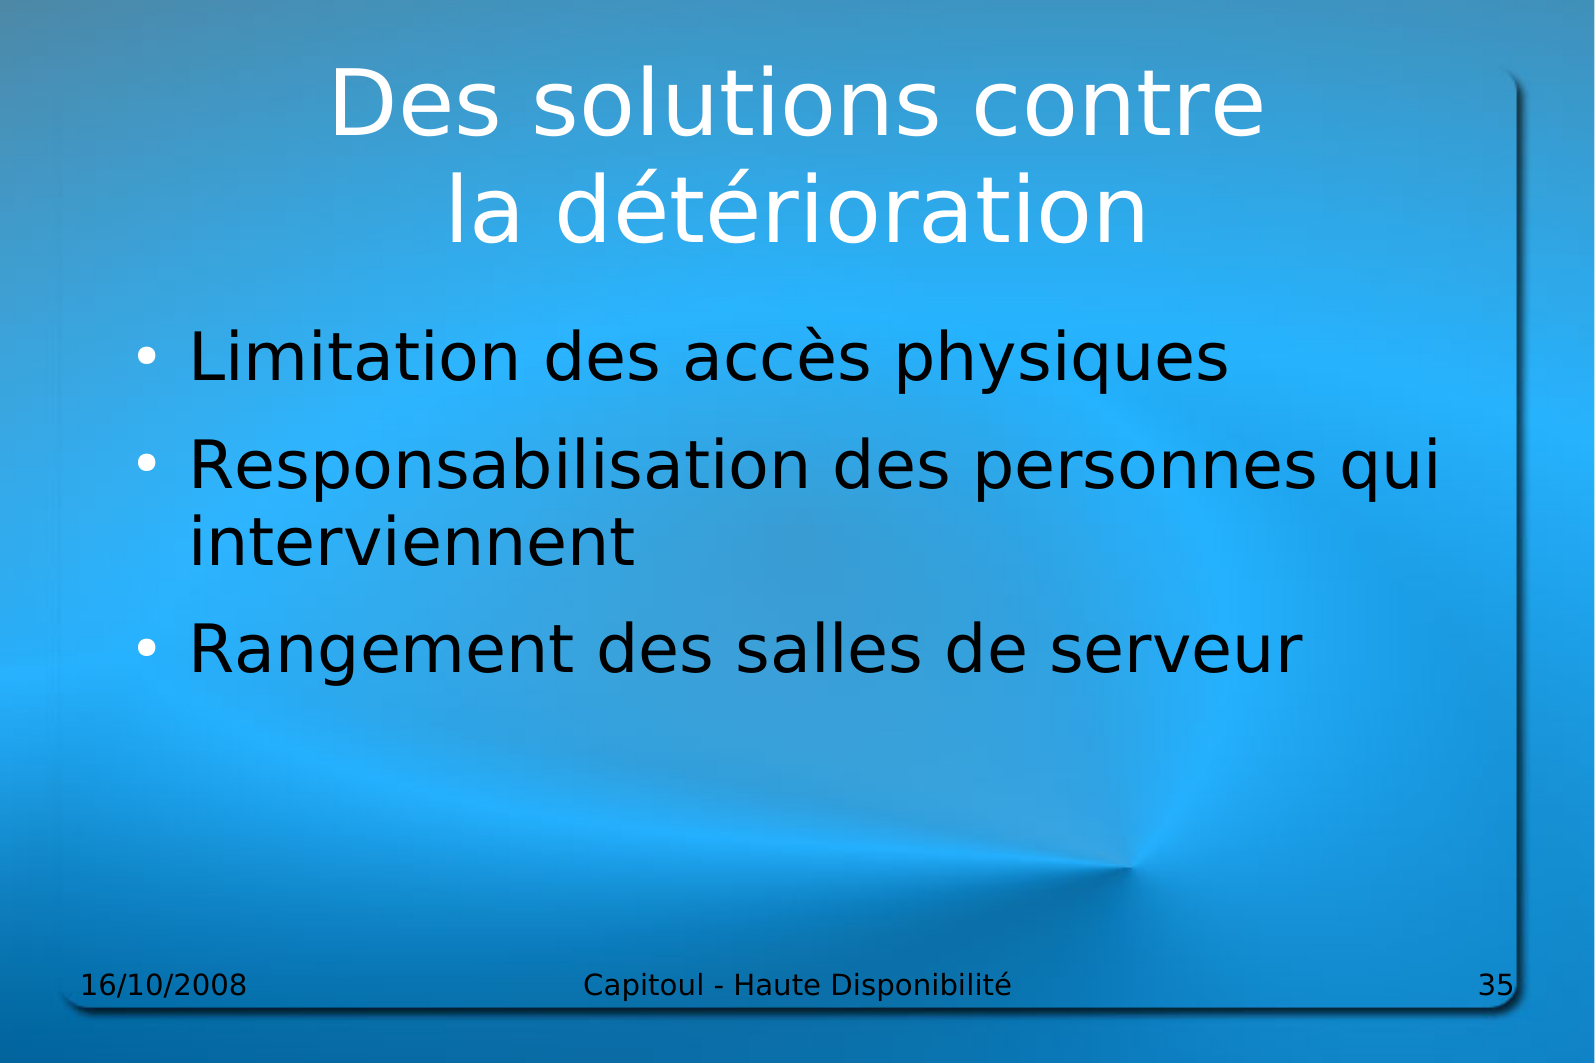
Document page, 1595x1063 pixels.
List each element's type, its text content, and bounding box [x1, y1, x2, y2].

list Limitation des accès physiques Responsabilisation des personnes qui interviennent Rangement des salles de serveur [117, 318, 1479, 927]
picture [0, 0, 1595, 1063]
title Des solutions contre la détérioration [117, 50, 1479, 265]
